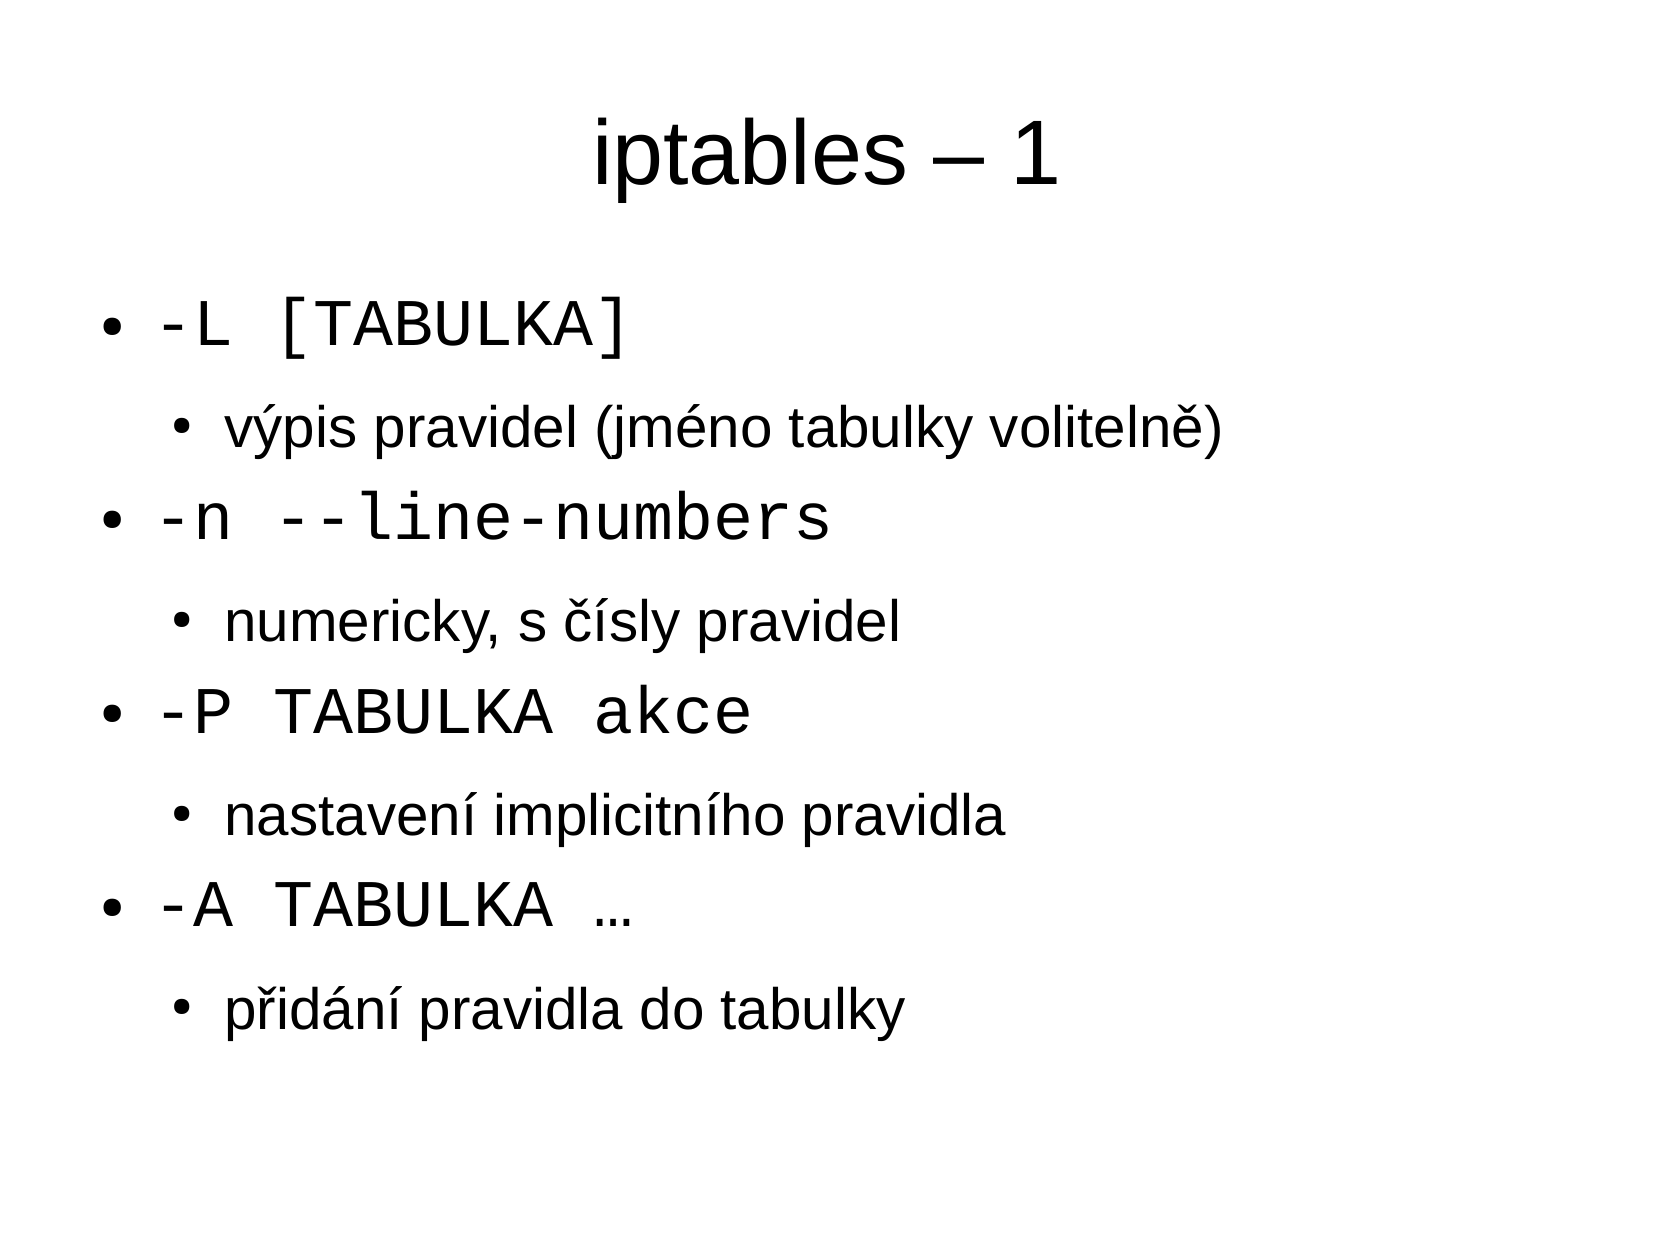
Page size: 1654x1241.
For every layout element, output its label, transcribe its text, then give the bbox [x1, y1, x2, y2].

list -L [TABULKA] výpis pravidel (jméno tabulky volitelně) -n --line-numbers numericky, s čísly pravidel -P TABULKA akce nastavení implicitního pravidla -A TABULKA … přidání pravidla do tabulky [82, 290, 1571, 1109]
title iptables – 1 [82, 49, 1571, 257]
